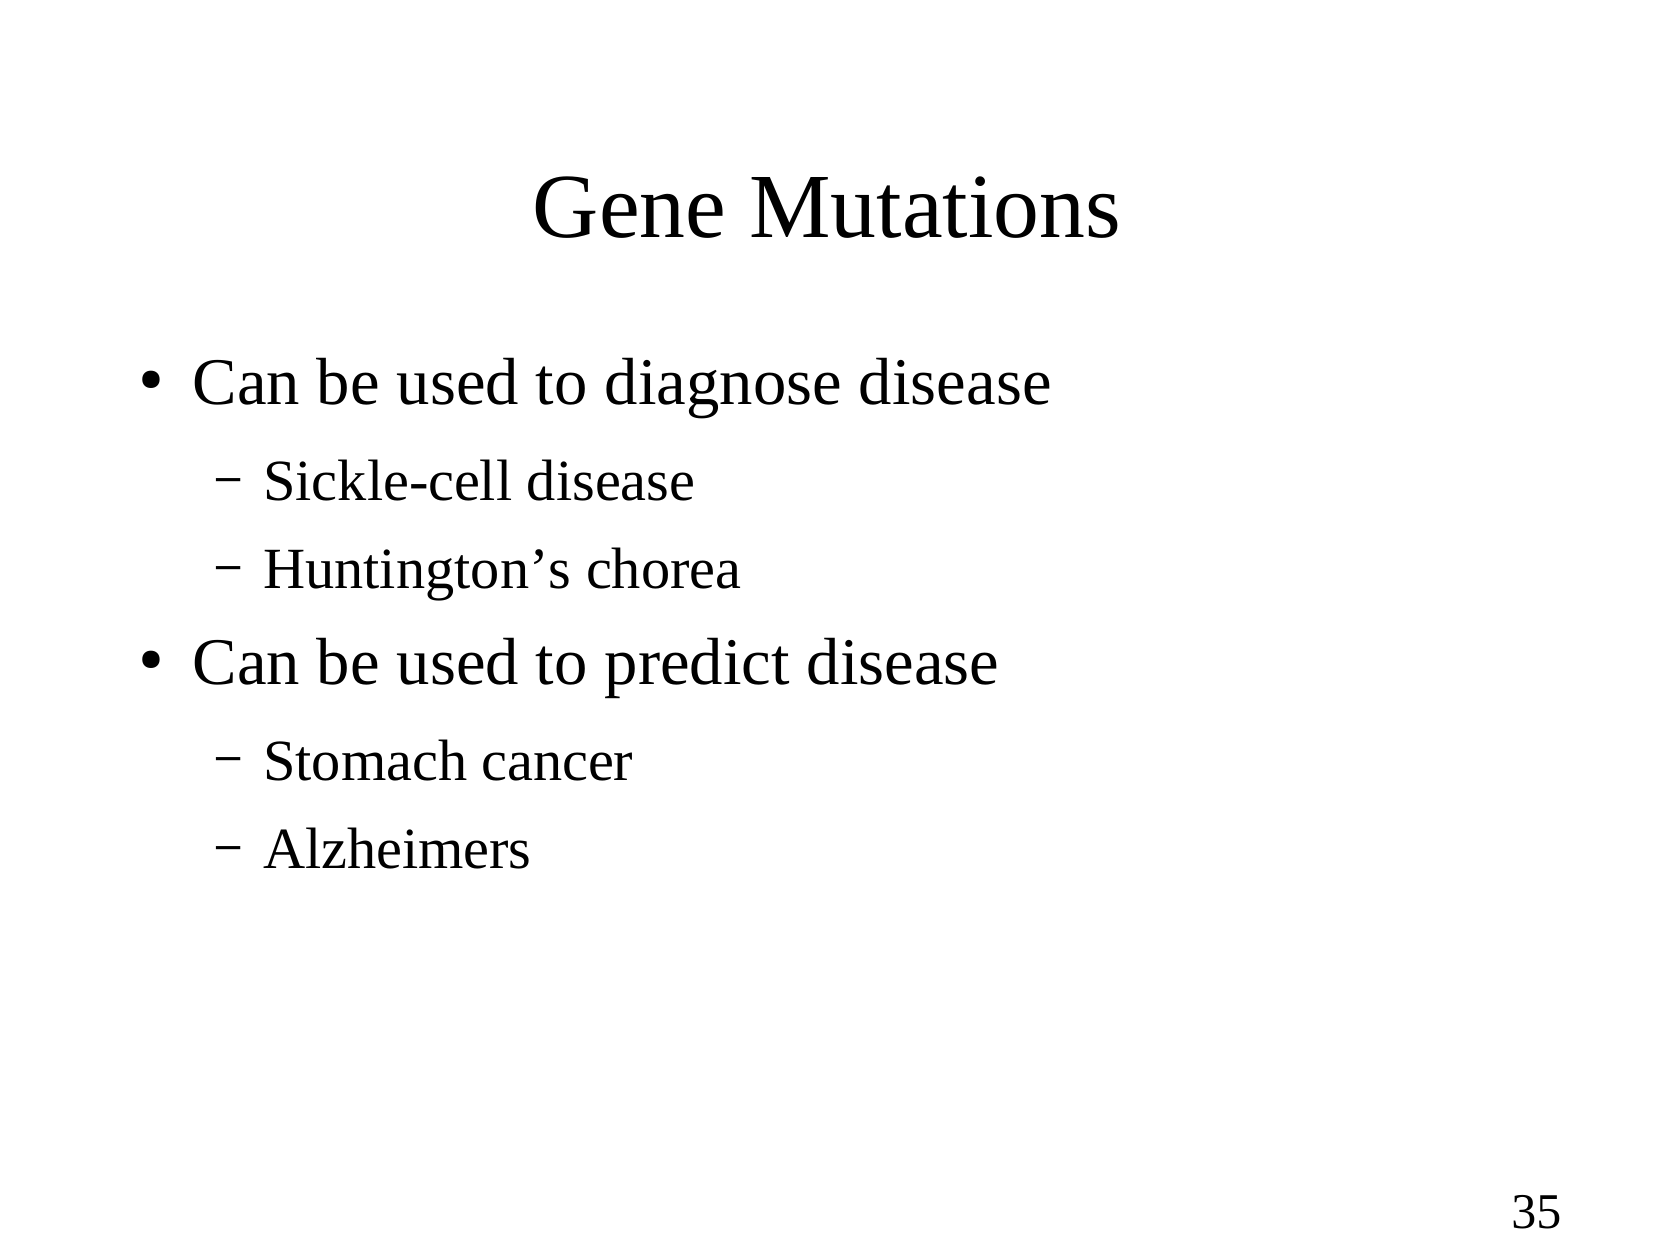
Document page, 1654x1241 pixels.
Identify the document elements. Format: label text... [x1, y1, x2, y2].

title Gene Mutations [121, 102, 1534, 311]
text_box <number> [1511, 1183, 1654, 1241]
list Can be used to diagnose disease Sickle-cell disease Huntington’s chorea Can be used to predict disease Stomach cancer Alzheimers [121, 344, 1534, 1127]
